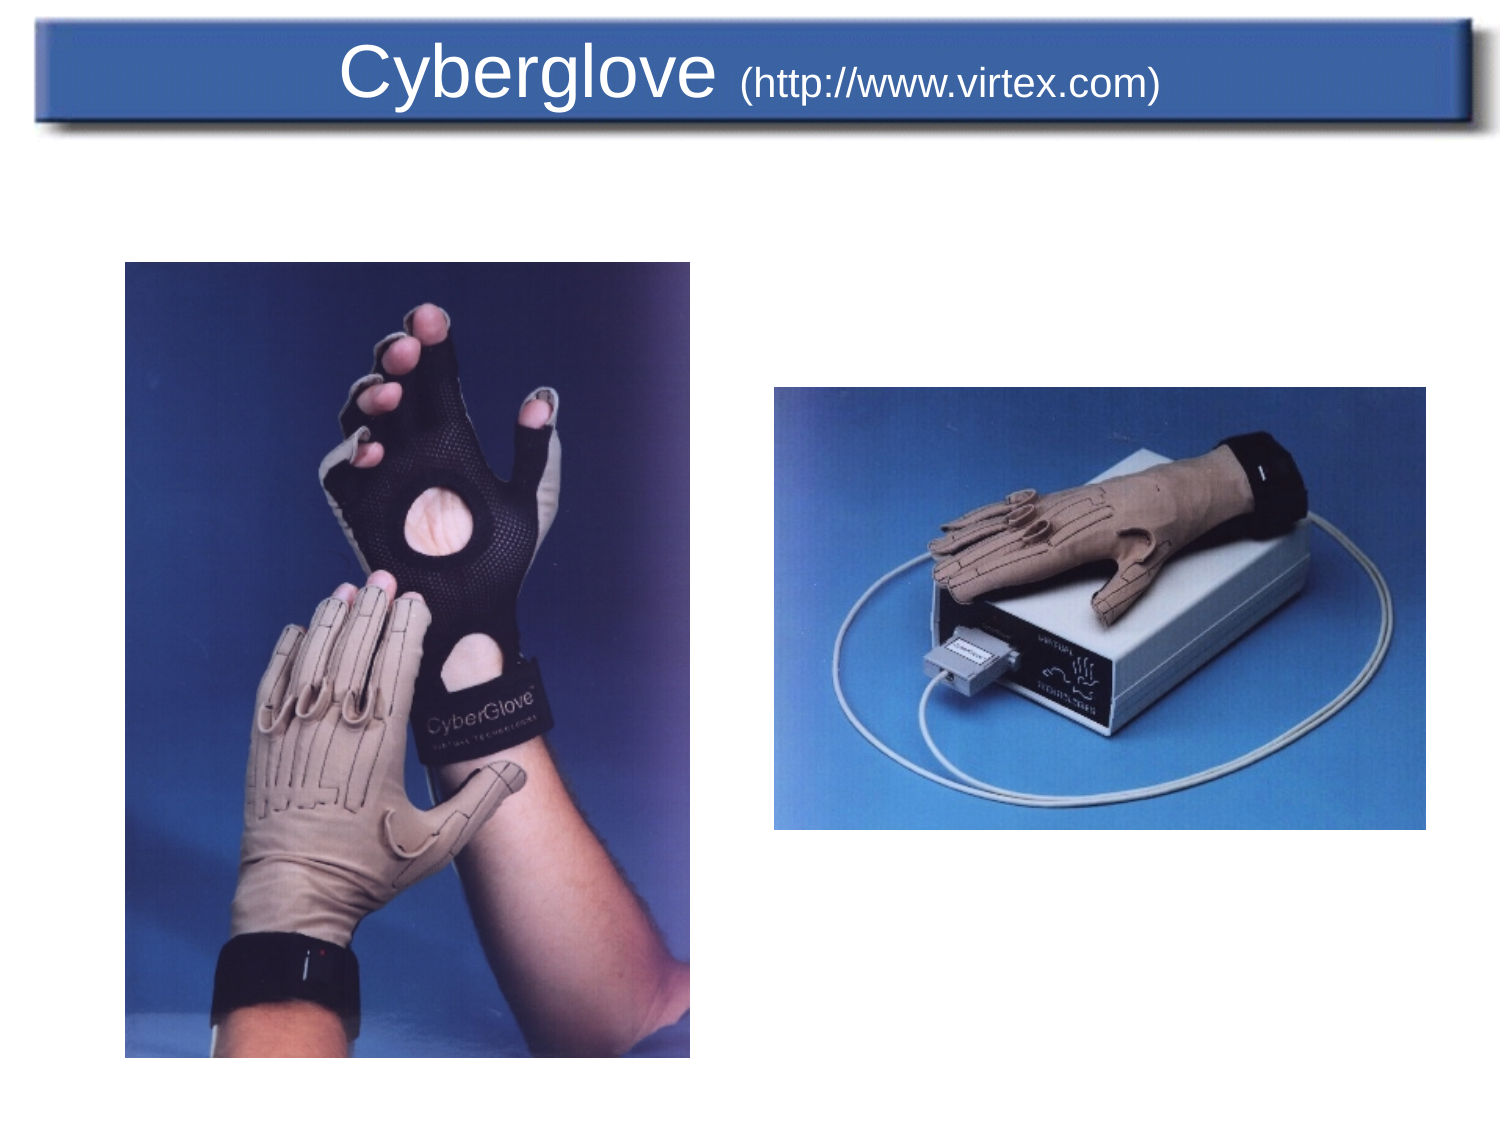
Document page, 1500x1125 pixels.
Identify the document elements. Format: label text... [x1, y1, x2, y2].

picture [125, 262, 690, 1058]
picture [774, 387, 1426, 830]
picture [33, 15, 1500, 142]
title Cyberglove (http://www.virtex.com) [112, 15, 1388, 120]
